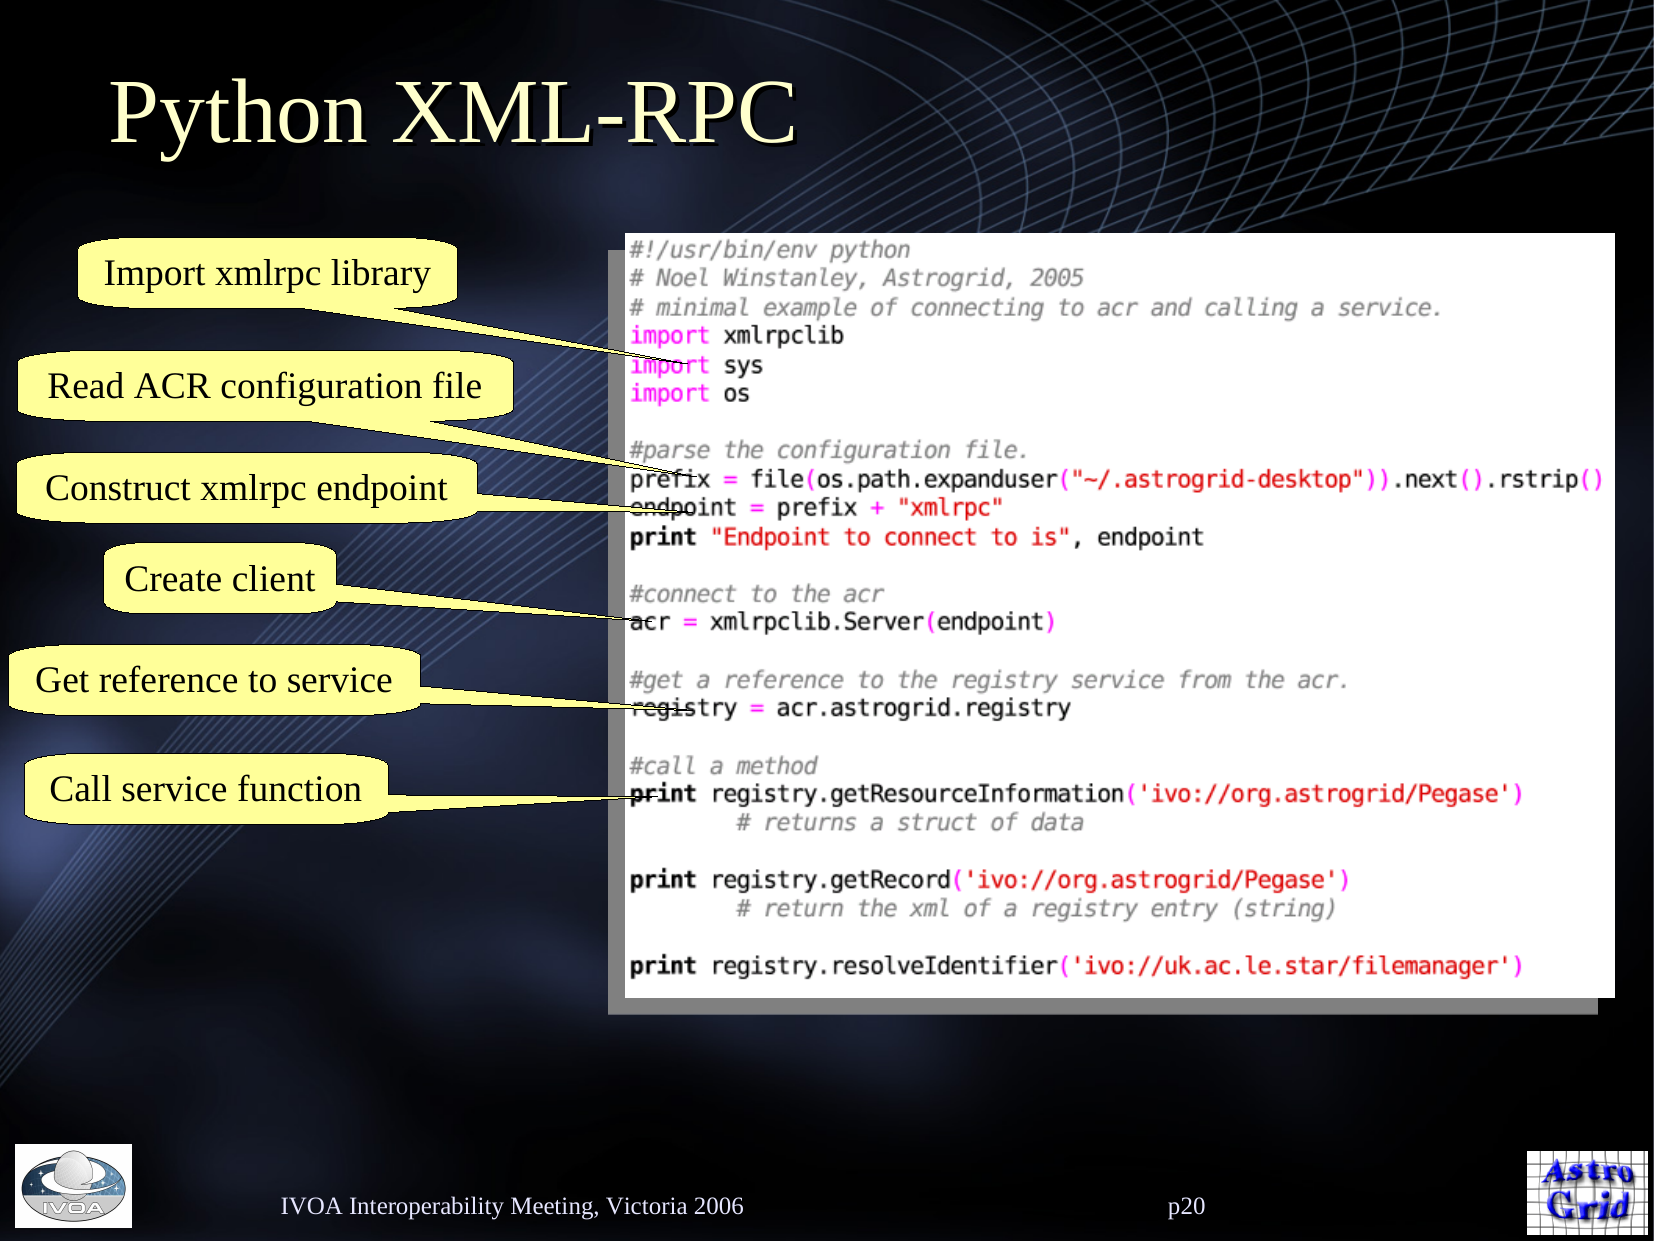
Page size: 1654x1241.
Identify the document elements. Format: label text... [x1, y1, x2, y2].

text_box Read ACR configuration file [17, 350, 697, 477]
text_box Get reference to service [8, 644, 693, 716]
text_box Construct xmlrpc endpoint [16, 452, 693, 524]
text_box Call service function [24, 753, 658, 825]
text_box Import xmlrpc library [77, 237, 688, 364]
text_box Create client [103, 542, 652, 622]
title Python XML-RPC [108, 26, 1534, 196]
picture [0, 0, 1654, 1241]
